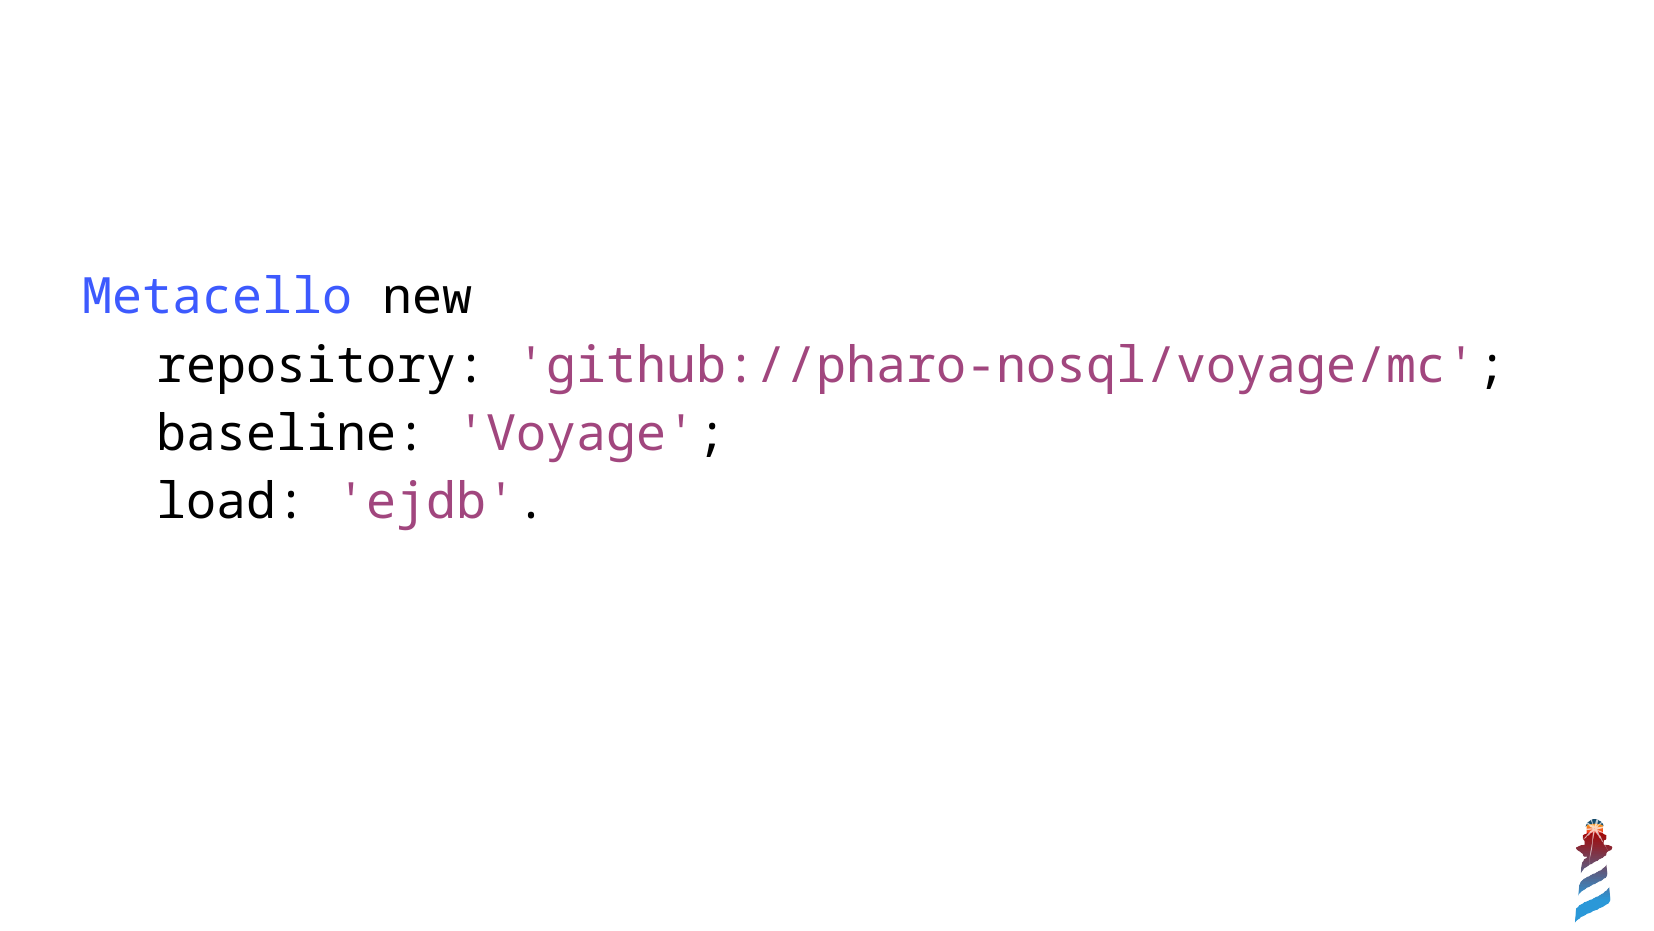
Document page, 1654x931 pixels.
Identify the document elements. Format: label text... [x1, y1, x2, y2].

subtitle Metacello new repository: 'github://pharo-nosql/voyage/mc'; baseline: 'Voyage'; load: 'ejdb'. [82, 37, 1571, 757]
picture [1535, 810, 1650, 925]
